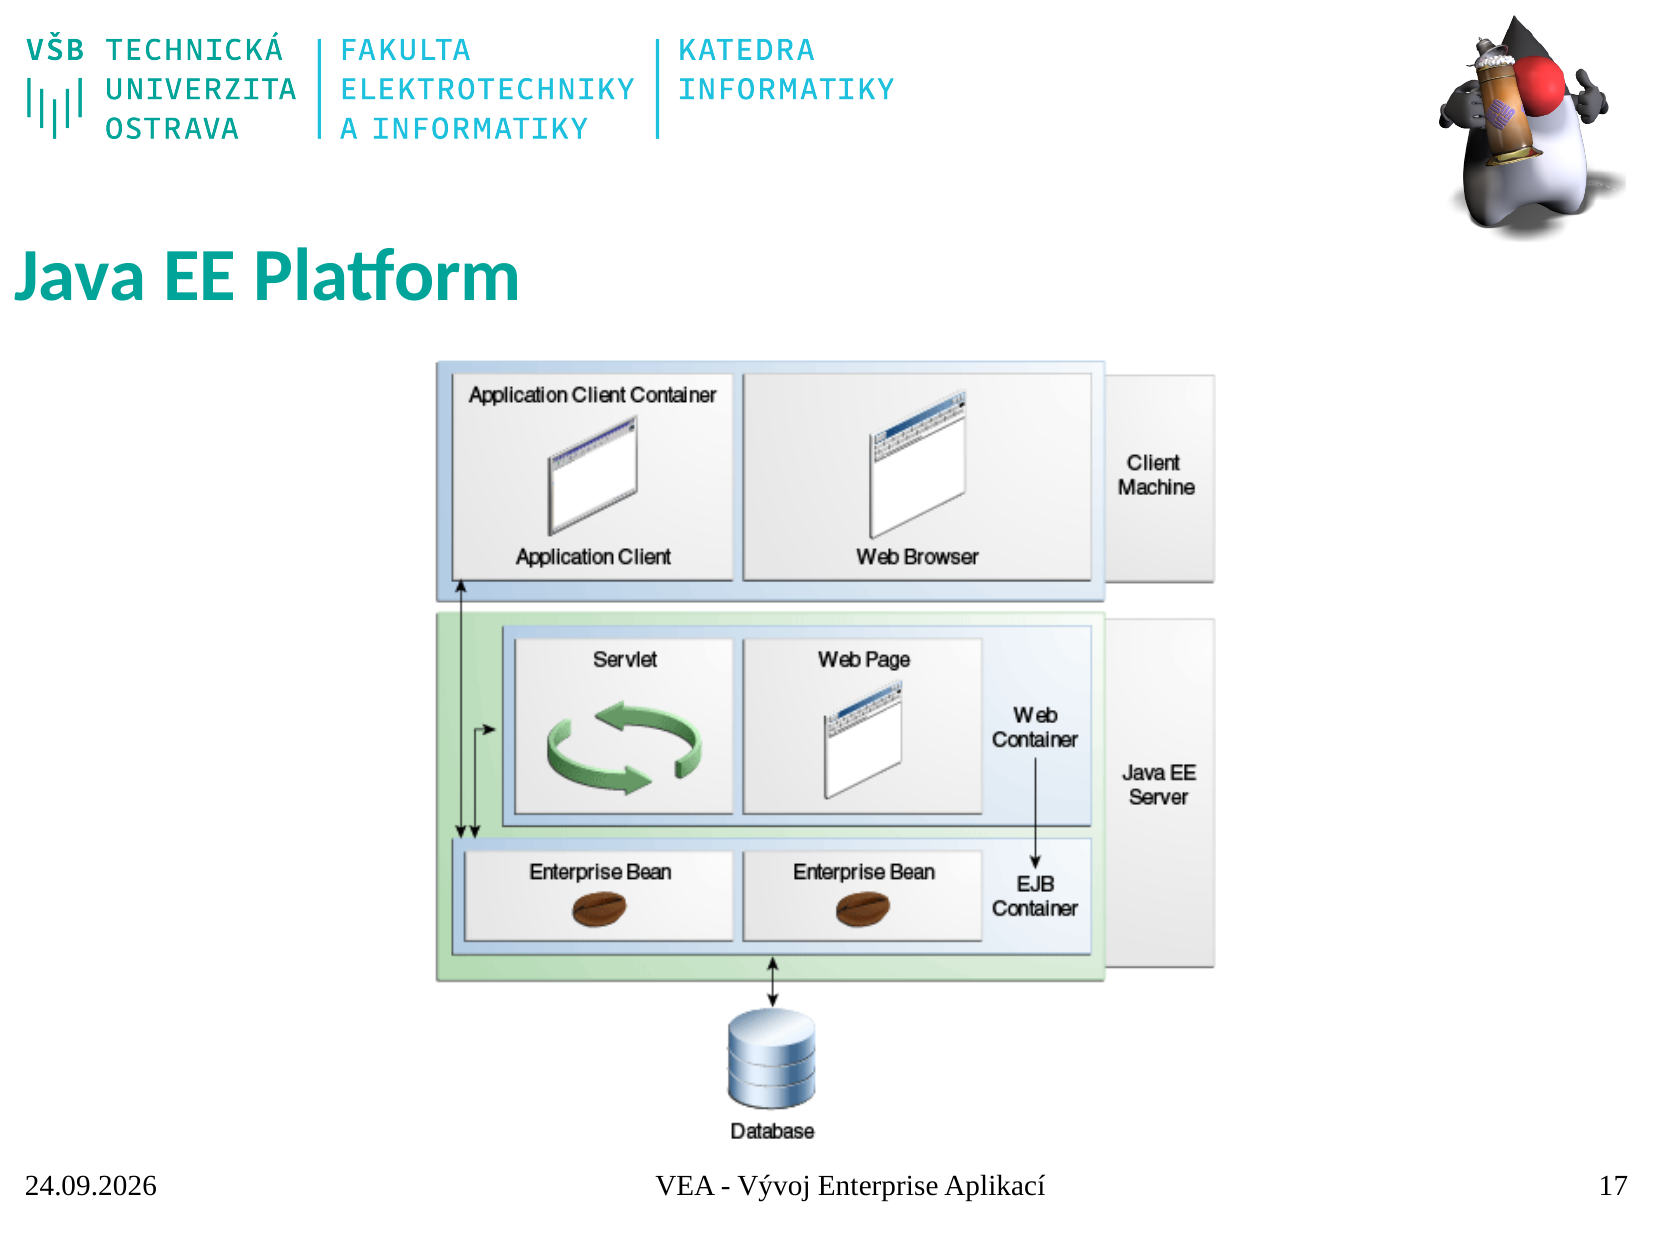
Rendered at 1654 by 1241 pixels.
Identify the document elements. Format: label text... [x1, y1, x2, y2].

picture [26, 31, 894, 139]
title Java EE Platform [14, 165, 1619, 319]
picture [1439, 15, 1626, 243]
picture [431, 354, 1223, 1146]
